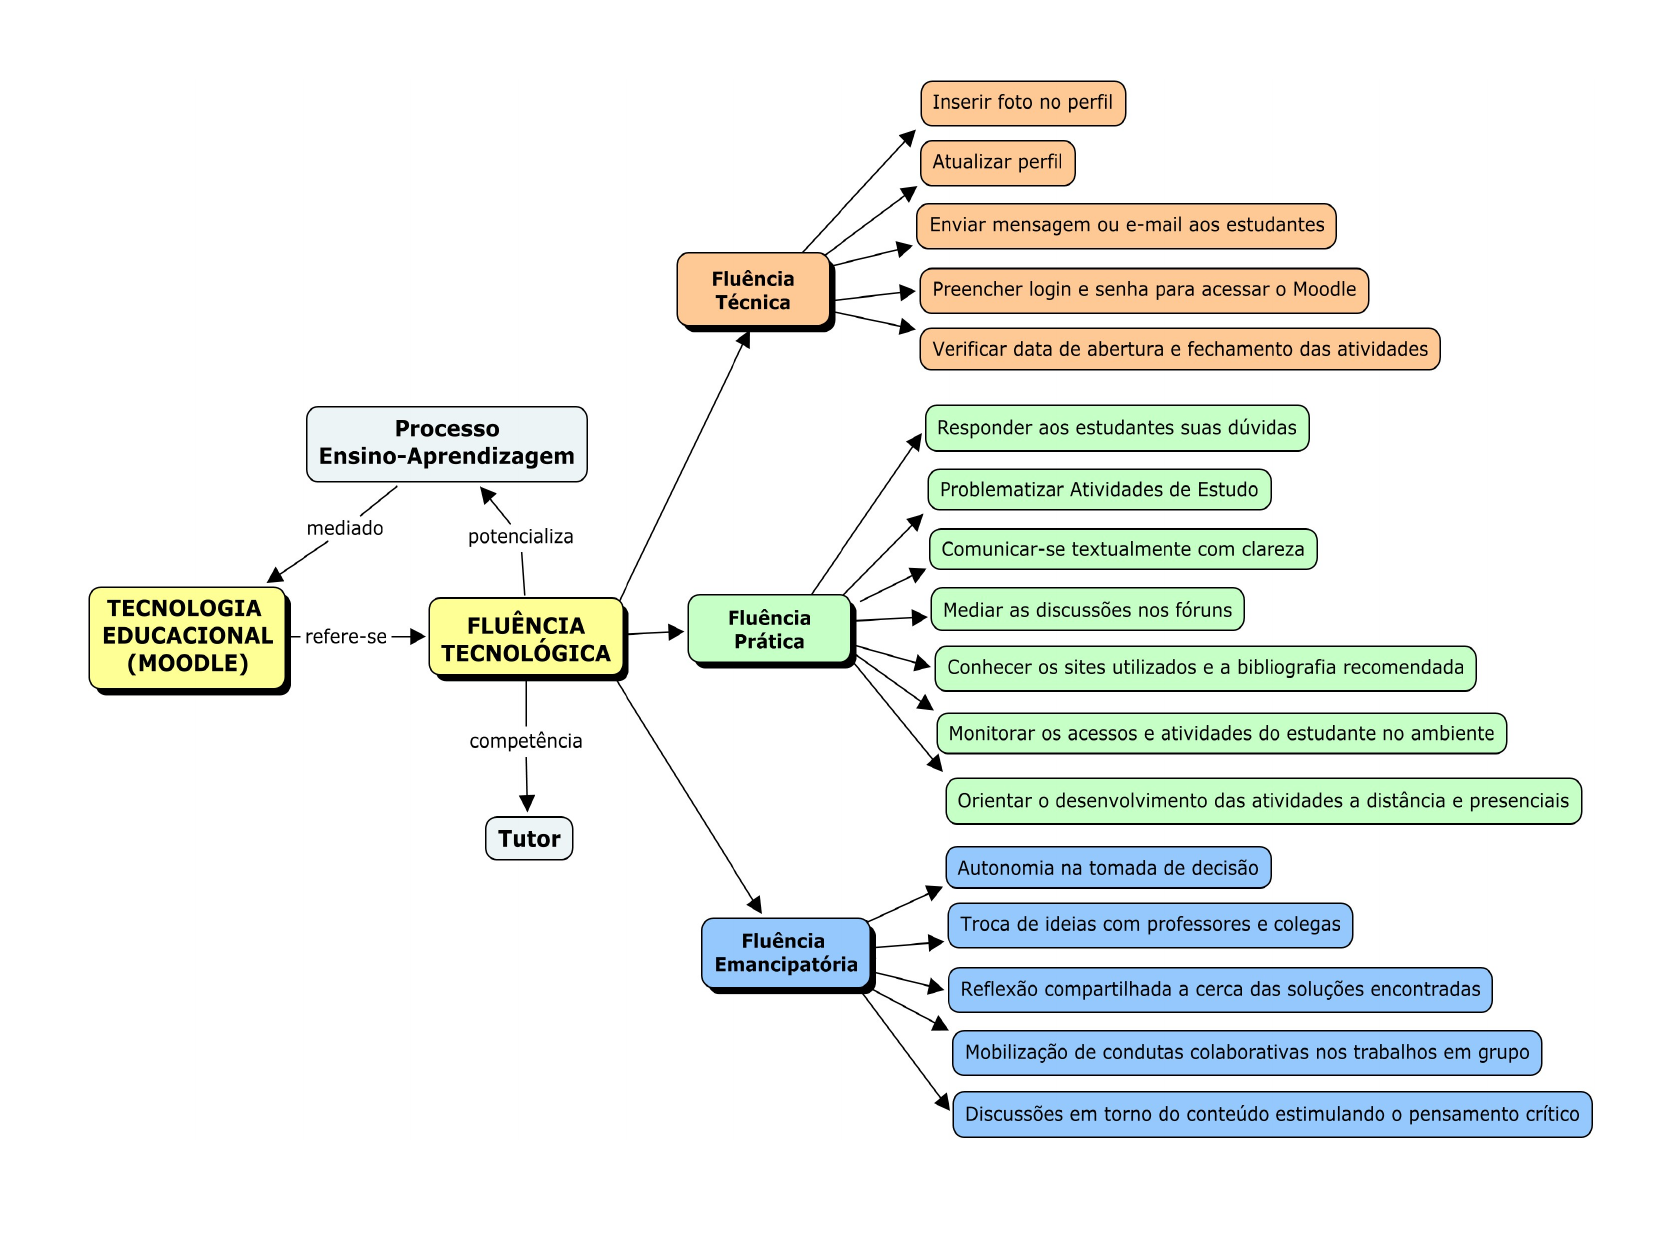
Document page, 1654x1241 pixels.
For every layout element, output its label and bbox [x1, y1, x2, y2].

picture [88, 79, 1595, 1140]
